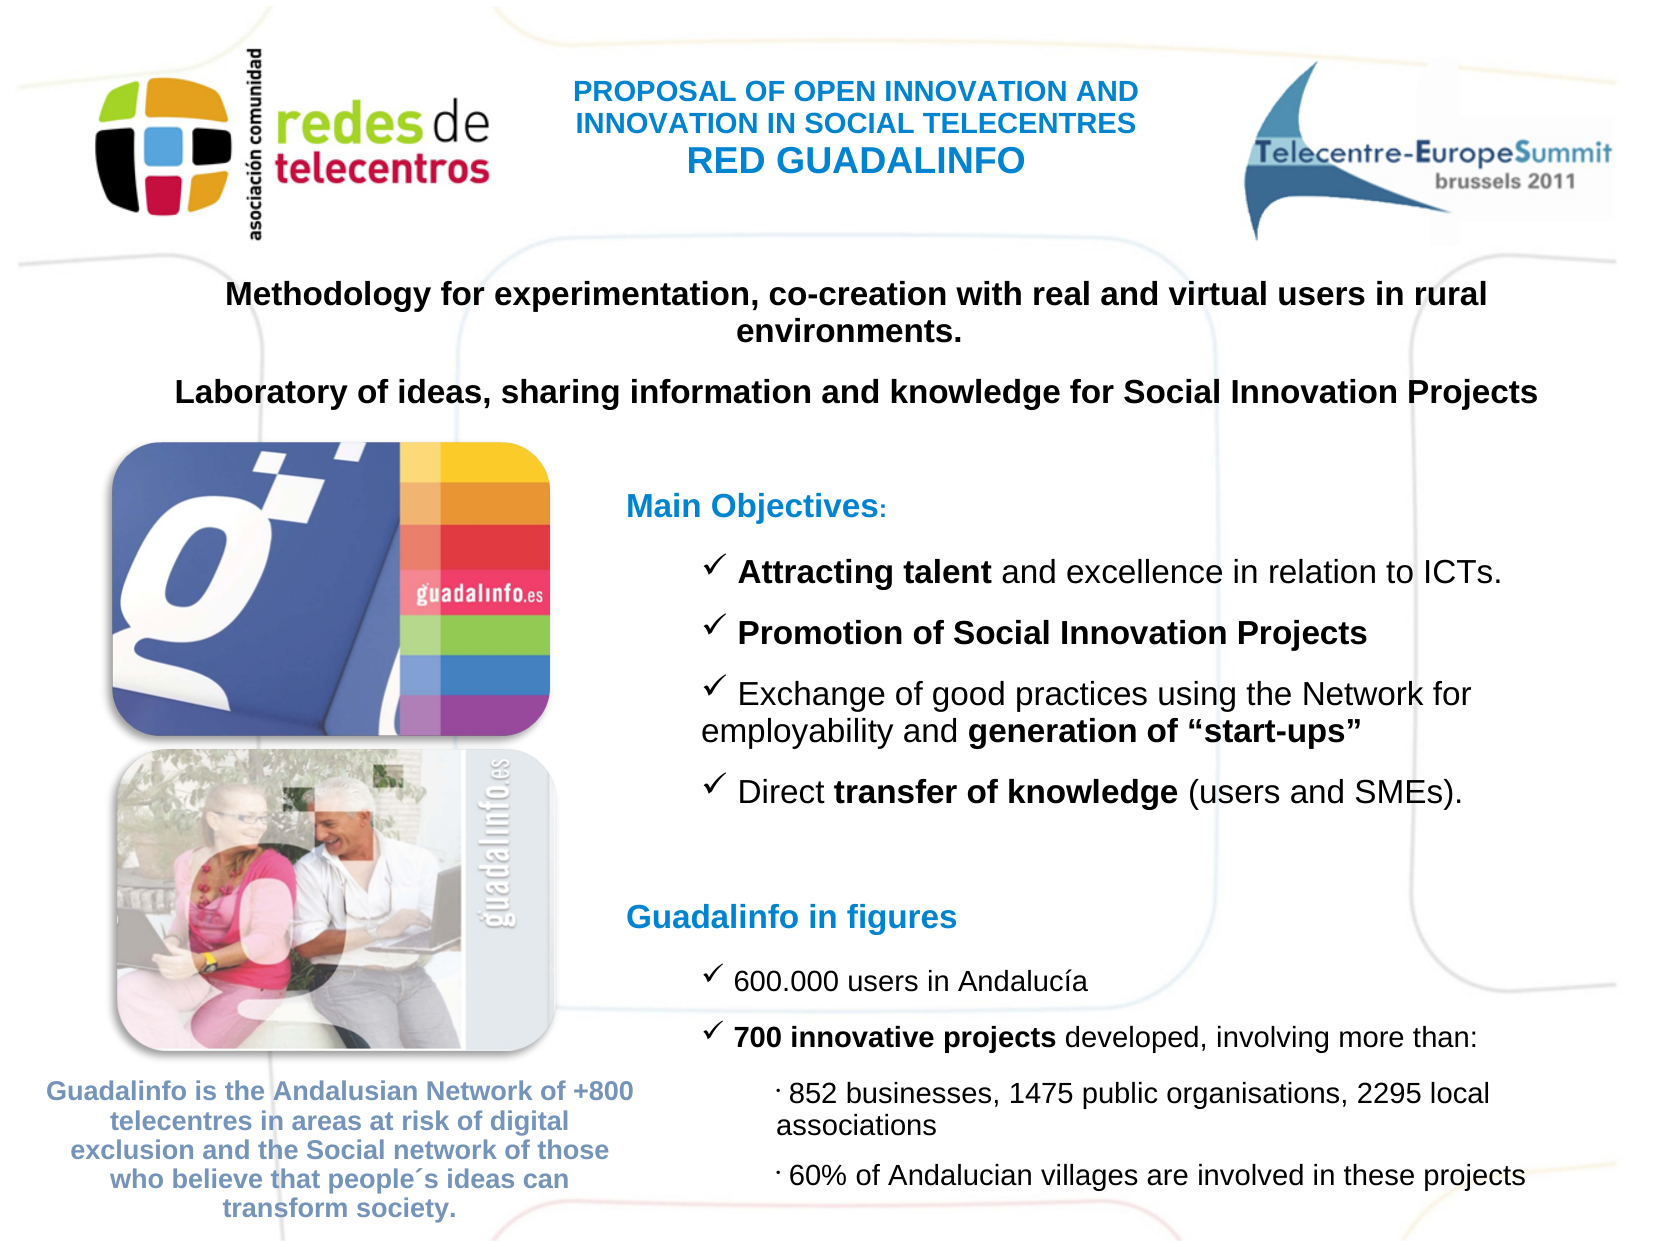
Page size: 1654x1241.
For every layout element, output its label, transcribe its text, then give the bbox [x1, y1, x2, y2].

title PROPOSAL OF OPEN INNOVATION AND INNOVATION IN SOCIAL TELECENTRES RED GUADALINFO [502, 53, 1211, 201]
text_box Guadalinfo is the Andalusian Network of +800 telecentres in areas at risk of digital exclusion and the Social network of those who believe that people´s ideas can transform society. [29, 1070, 650, 1232]
picture [7, 6, 1625, 1241]
text_box Main Objectives: Attracting talent and excellence in relation to ICTs. Promotion of Social Innovation Projects Exchange of good practices using the Network for employability and generation of “start-ups” Direct transfer of knowledge (users and SMEs). Guadalinfo in figures 600.000 users in Andalucía 700 innovative projects developed, involving more than: 852 businesses, 1475 public organisations, 2295 local associations 60% of Andalucian villages are involved in these projects [625, 472, 1595, 1205]
text_box Methodology for experimentation, co-creation with real and virtual users in rural environments. Laboratory of ideas, sharing information and knowledge for Social Innovation Projects [59, 265, 1566, 420]
